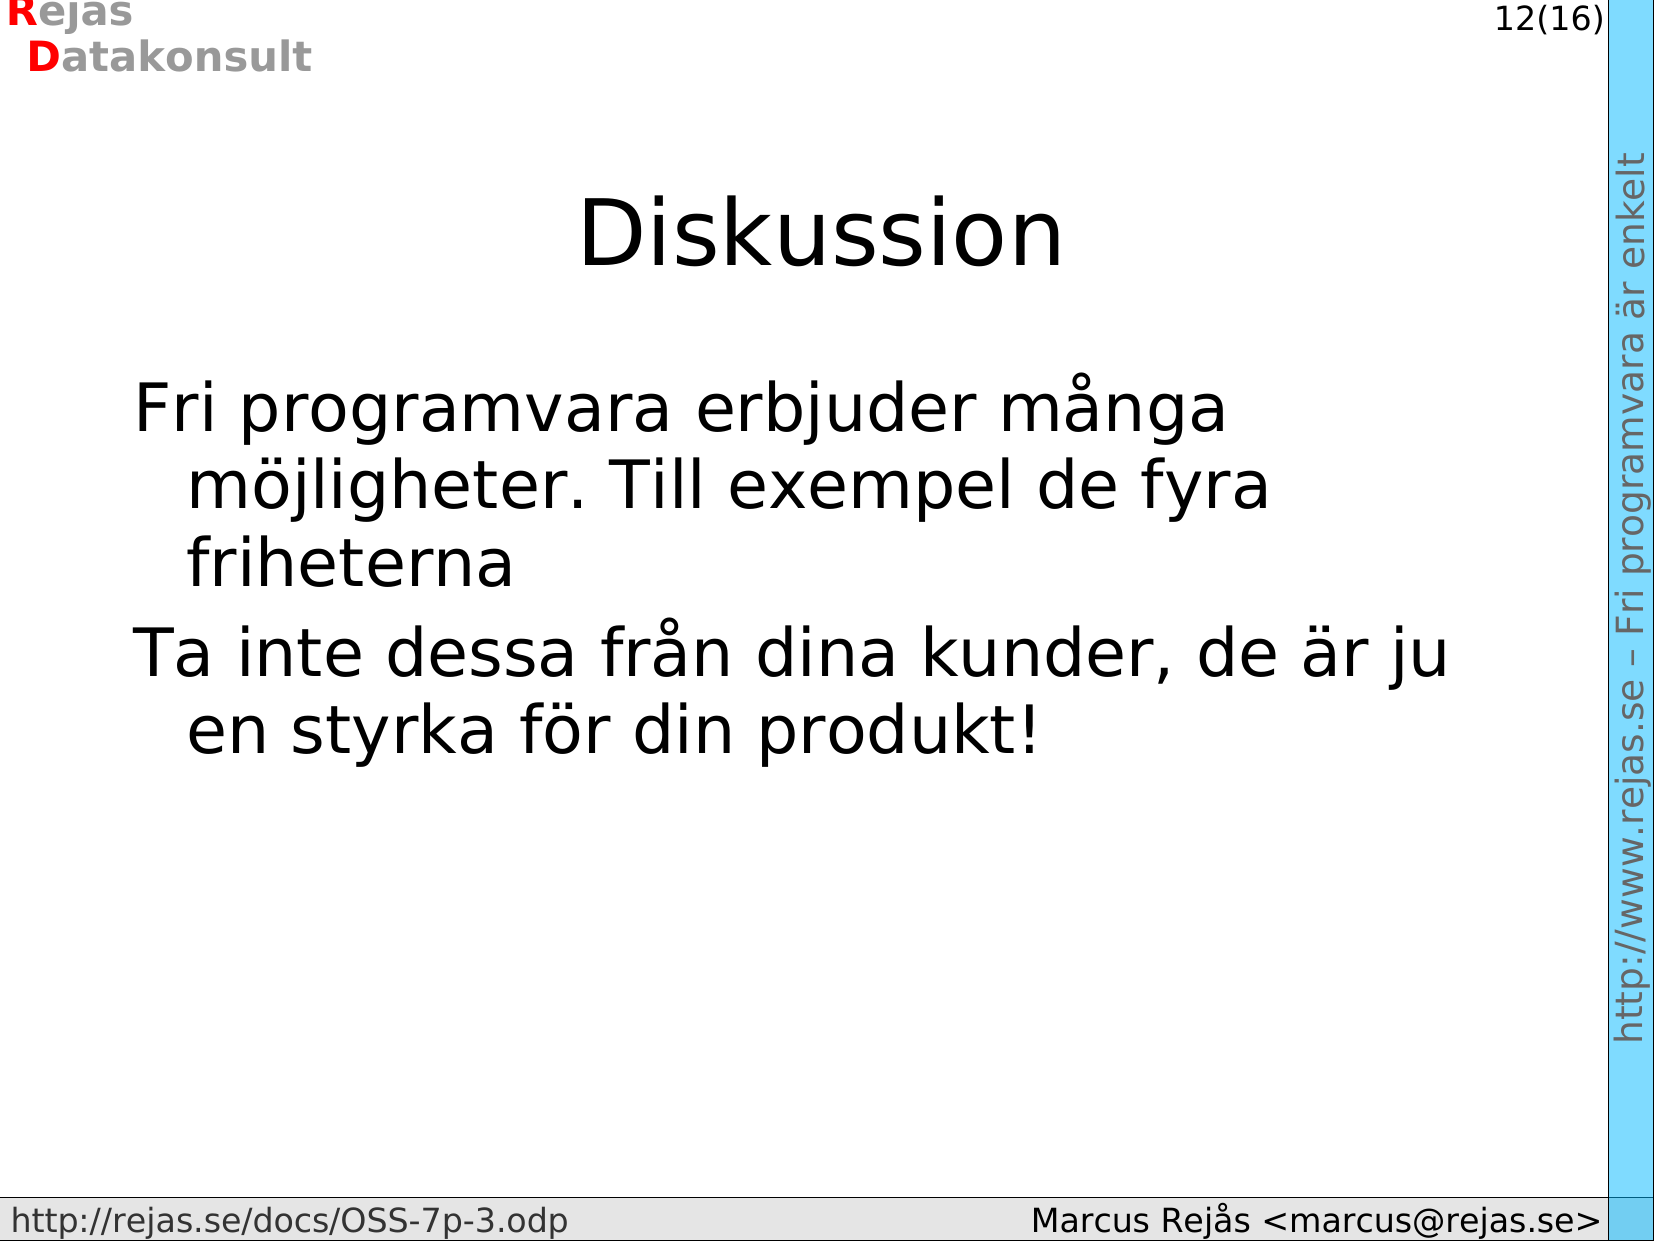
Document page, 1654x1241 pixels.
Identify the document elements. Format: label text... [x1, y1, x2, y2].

list Fri programvara erbjuder många möjligheter. Till exempel de fyra friheterna Ta inte dessa från dina kunder, de är ju en styrka för din produkt! [115, 368, 1528, 1165]
title Diskussion [115, 130, 1528, 338]
